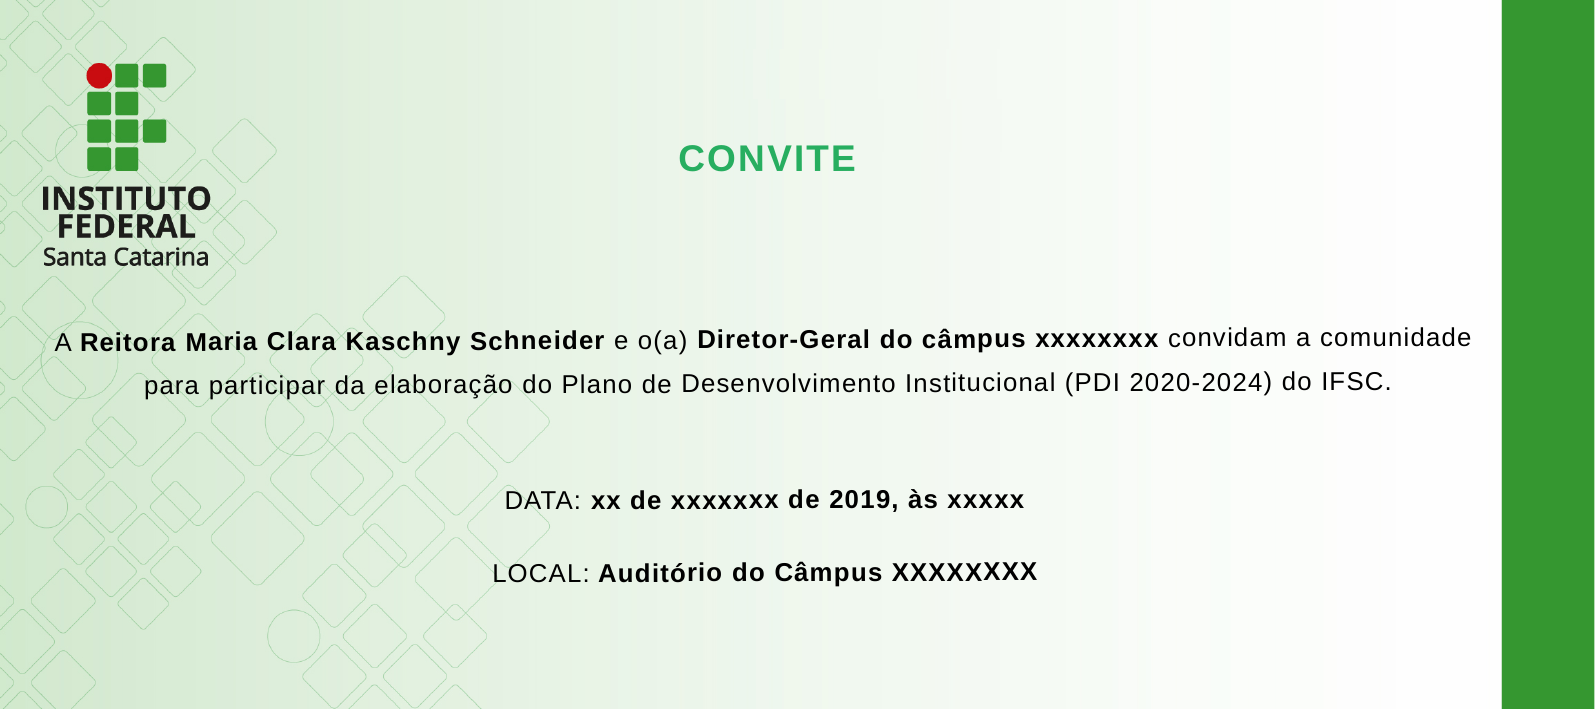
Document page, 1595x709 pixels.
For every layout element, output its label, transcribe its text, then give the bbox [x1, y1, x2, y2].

list CONVITE A Reitora Maria Clara Kaschny Schneider e o(a) Diretor-Geral do câmpus xxxxxxxx convidam a comunidade para participar da elaboração do Plano de Desenvolvimento Institucional (PDI 2020-2024) do IFSC. DATA: xx de xxxxxxx de 2019, às xxxxx LOCAL: Auditório do Câmpus XXXXXXXX [34, 57, 1501, 591]
picture [0, 0, 1595, 709]
